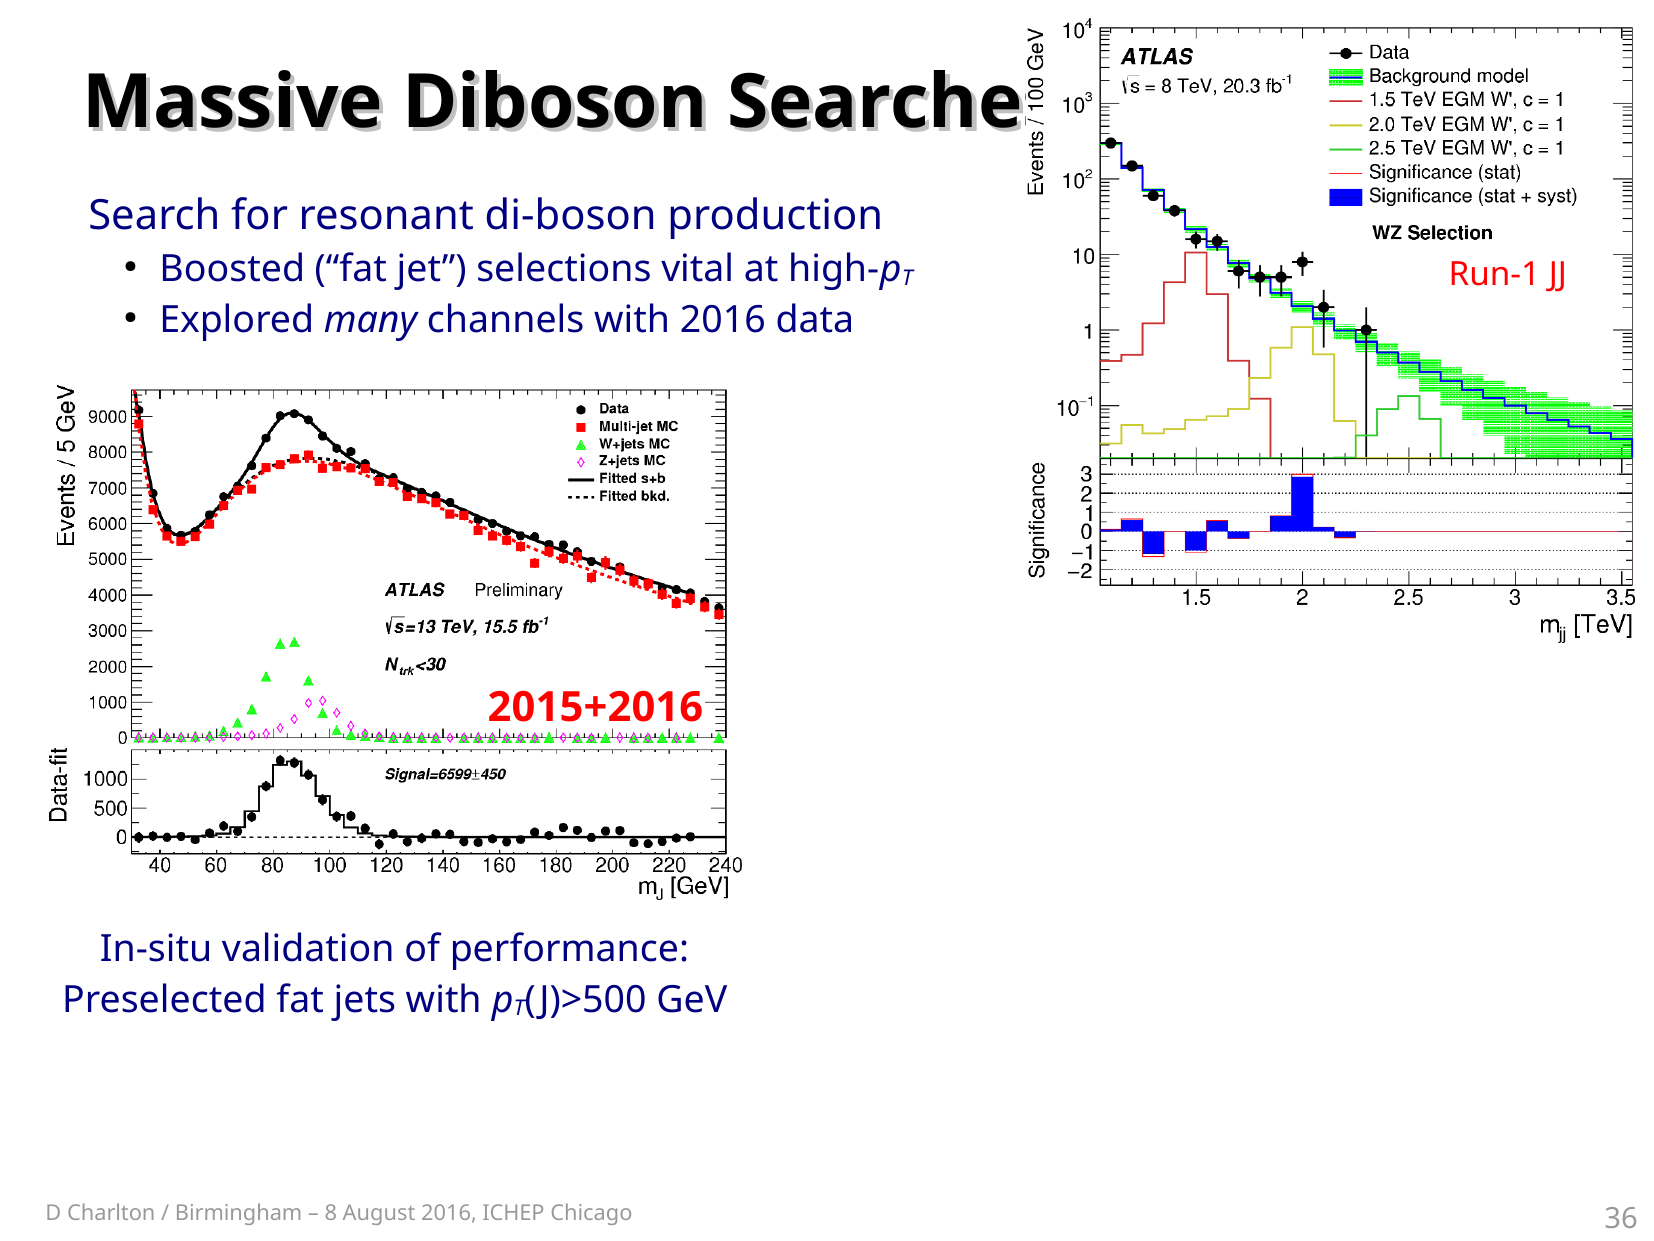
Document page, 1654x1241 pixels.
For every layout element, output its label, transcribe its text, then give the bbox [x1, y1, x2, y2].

text_box 2015+2016 [473, 669, 740, 733]
text_box Search for resonant di-boson production Boosted (“fat jet”) selections vital at high-pT Explored many channels with 2016 data [73, 177, 1093, 341]
picture [49, 384, 742, 900]
title Massive Diboson Searches [82, 49, 1026, 148]
picture [1026, 18, 1635, 643]
text_box In-situ validation of performance: Preselected fat jets with pT(J)>500 GeV [13, 914, 777, 1029]
text_box Run-1 JJ [1433, 242, 1591, 296]
